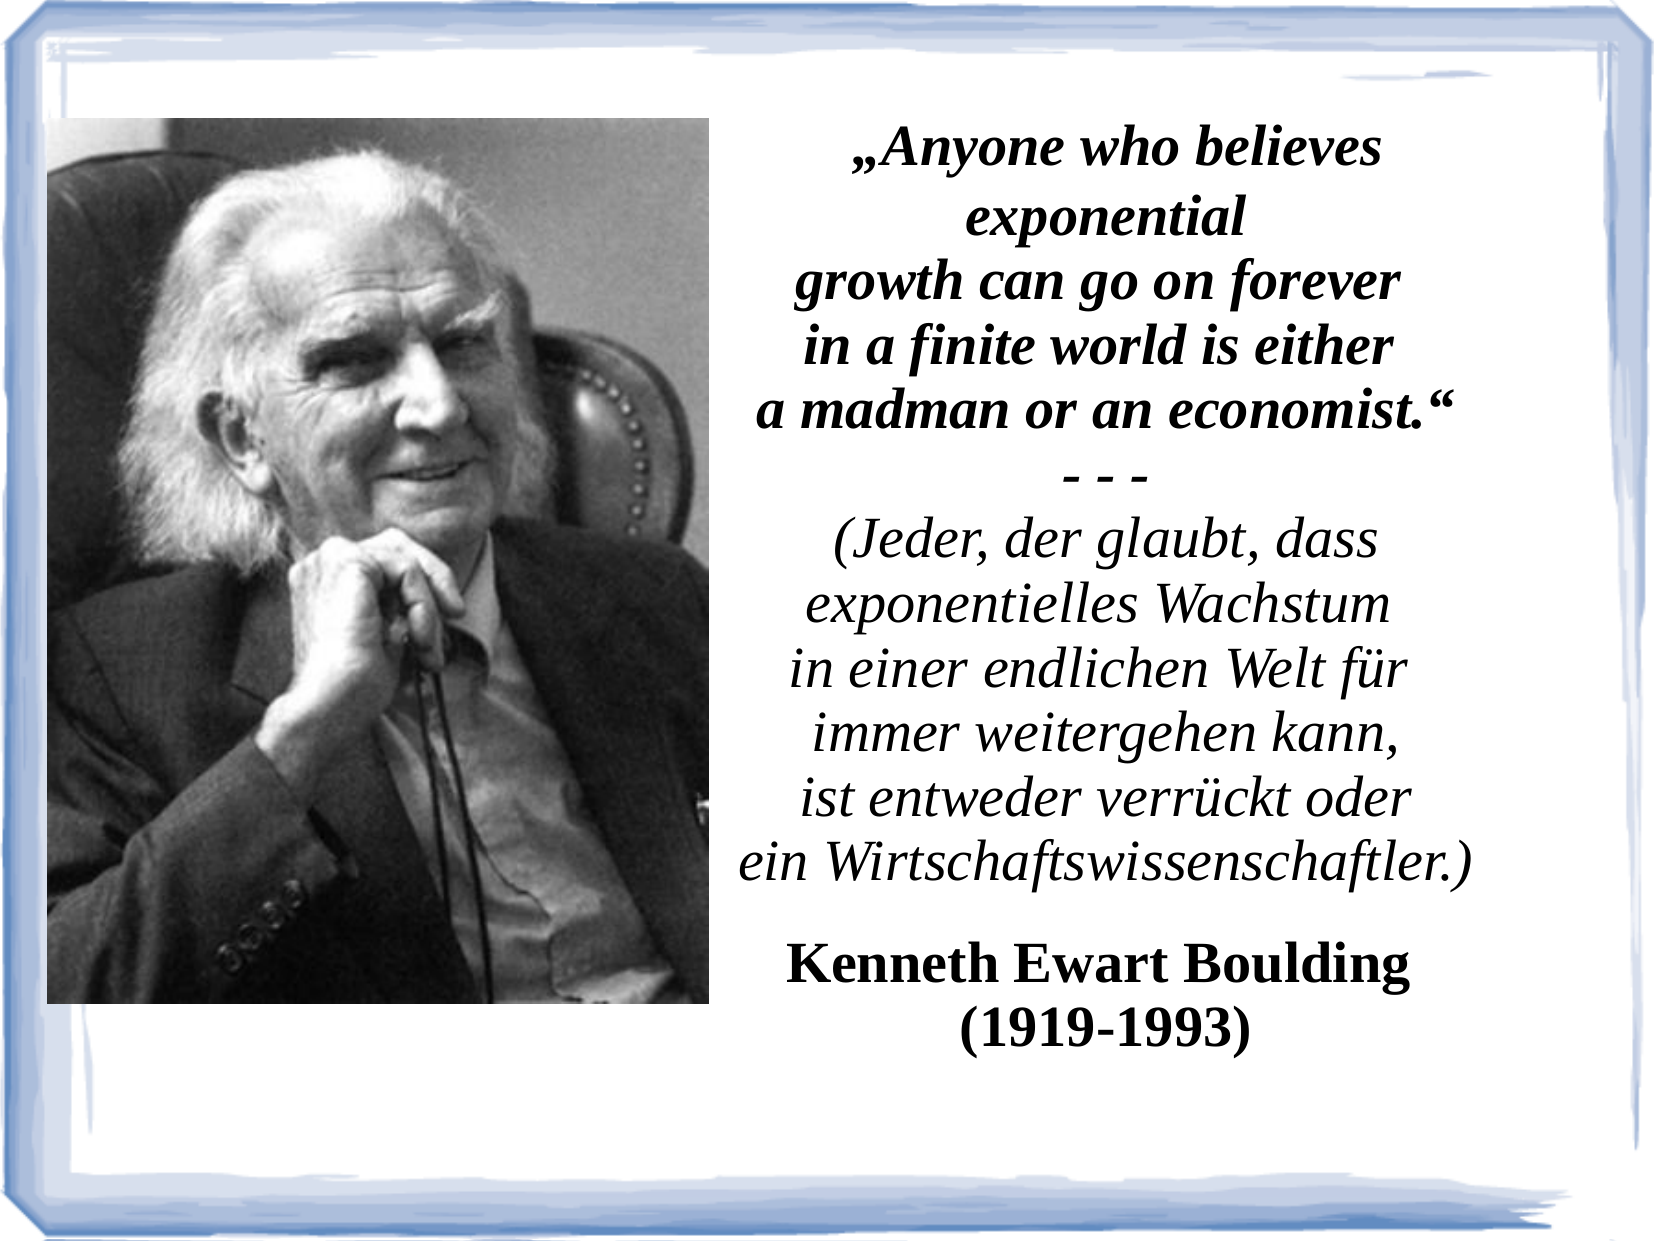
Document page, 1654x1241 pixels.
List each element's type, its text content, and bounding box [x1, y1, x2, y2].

picture [0, 0, 1654, 1241]
text_box „Anyone who believes exponential growth can go on forever in a finite world is either a madman or an economist.“ - - - (Jeder, der glaubt, dass exponentielles Wachstum in einer endlichen Welt für immer weitergehen kann, ist entweder verrückt oder ein Wirtschaftswissenschaftler.) Kenneth Ewart Boulding (1919-1993) [723, 82, 1595, 1067]
